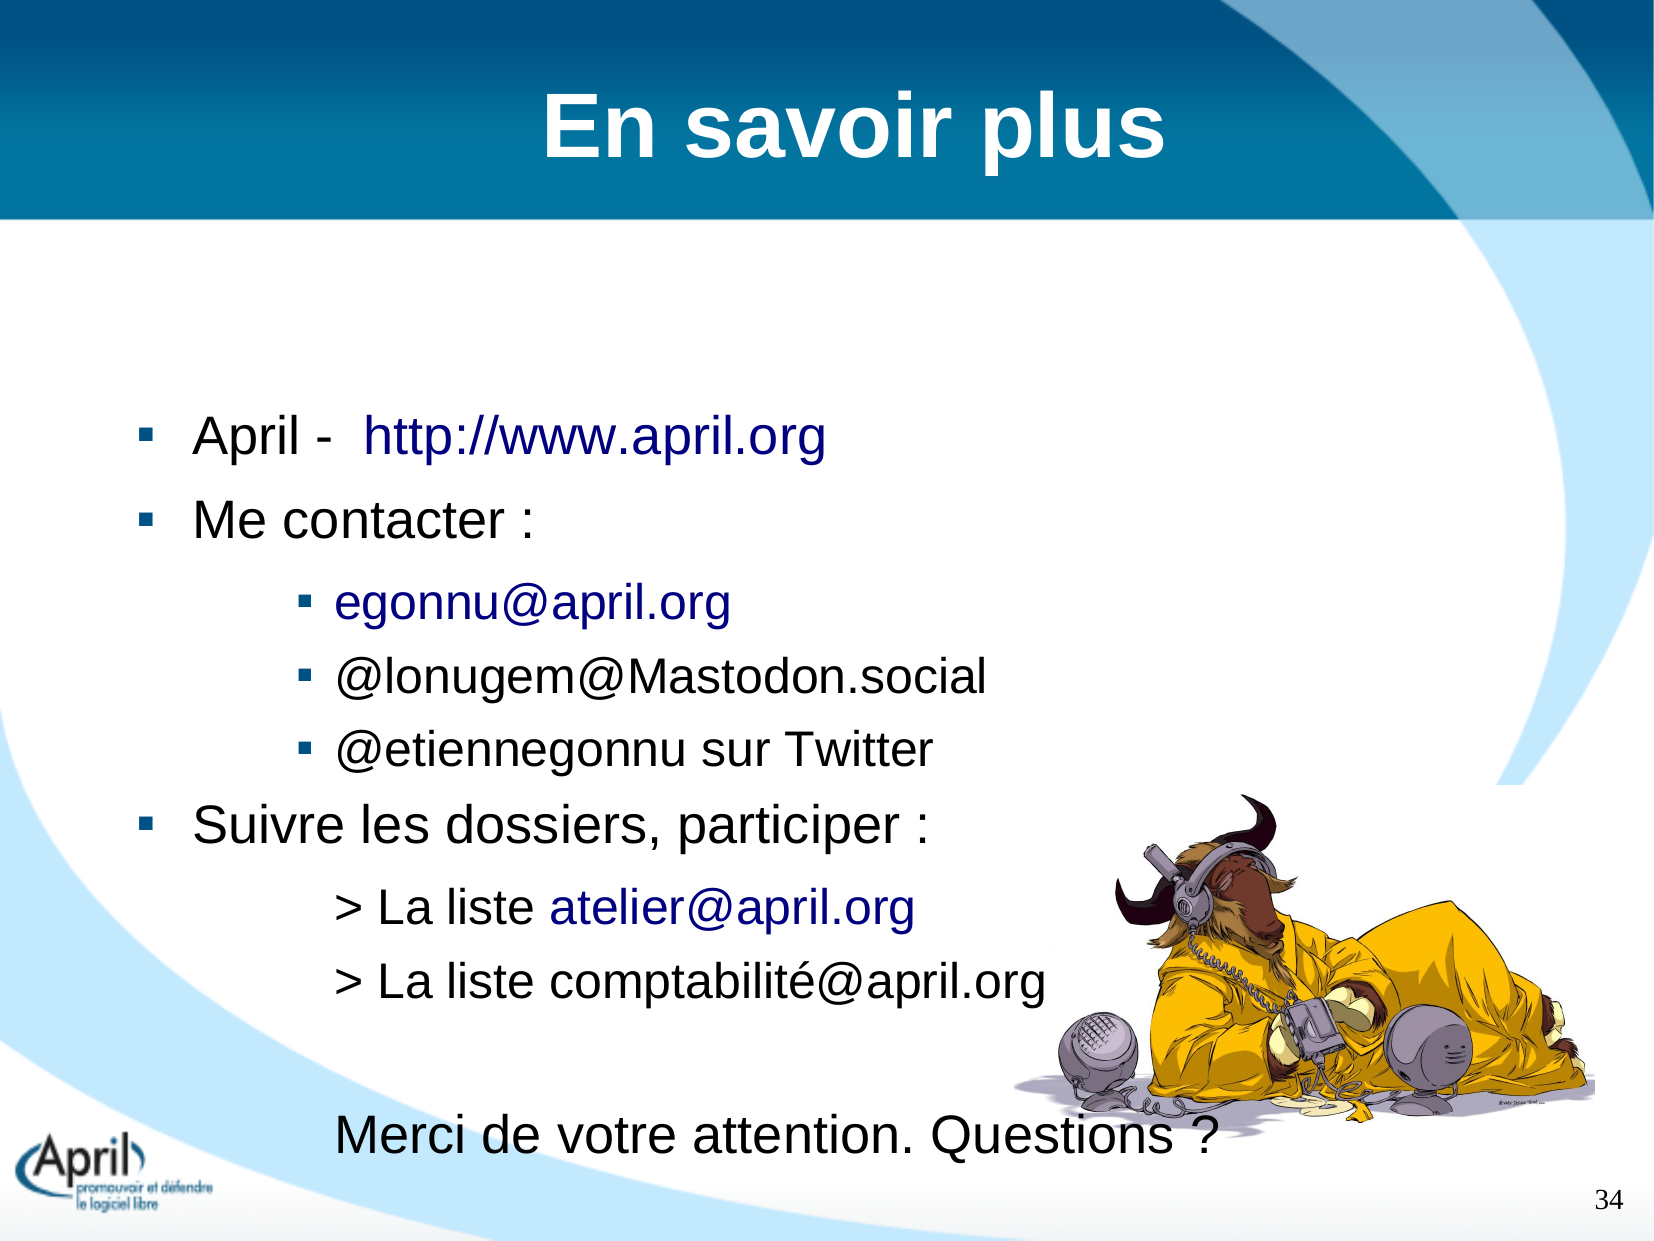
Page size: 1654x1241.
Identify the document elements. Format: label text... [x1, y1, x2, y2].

picture [0, 0, 1654, 1241]
list April - http://www.april.org Me contacter : egonnu@april.org @lonugem@Mastodon.social @etiennegonnu sur Twitter Suivre les dossiers, participer : > La liste atelier@april.org > La liste comptabilité@april.org Merci de votre attention. Questions ? [121, 321, 1534, 1241]
title En savoir plus [118, 22, 1531, 230]
